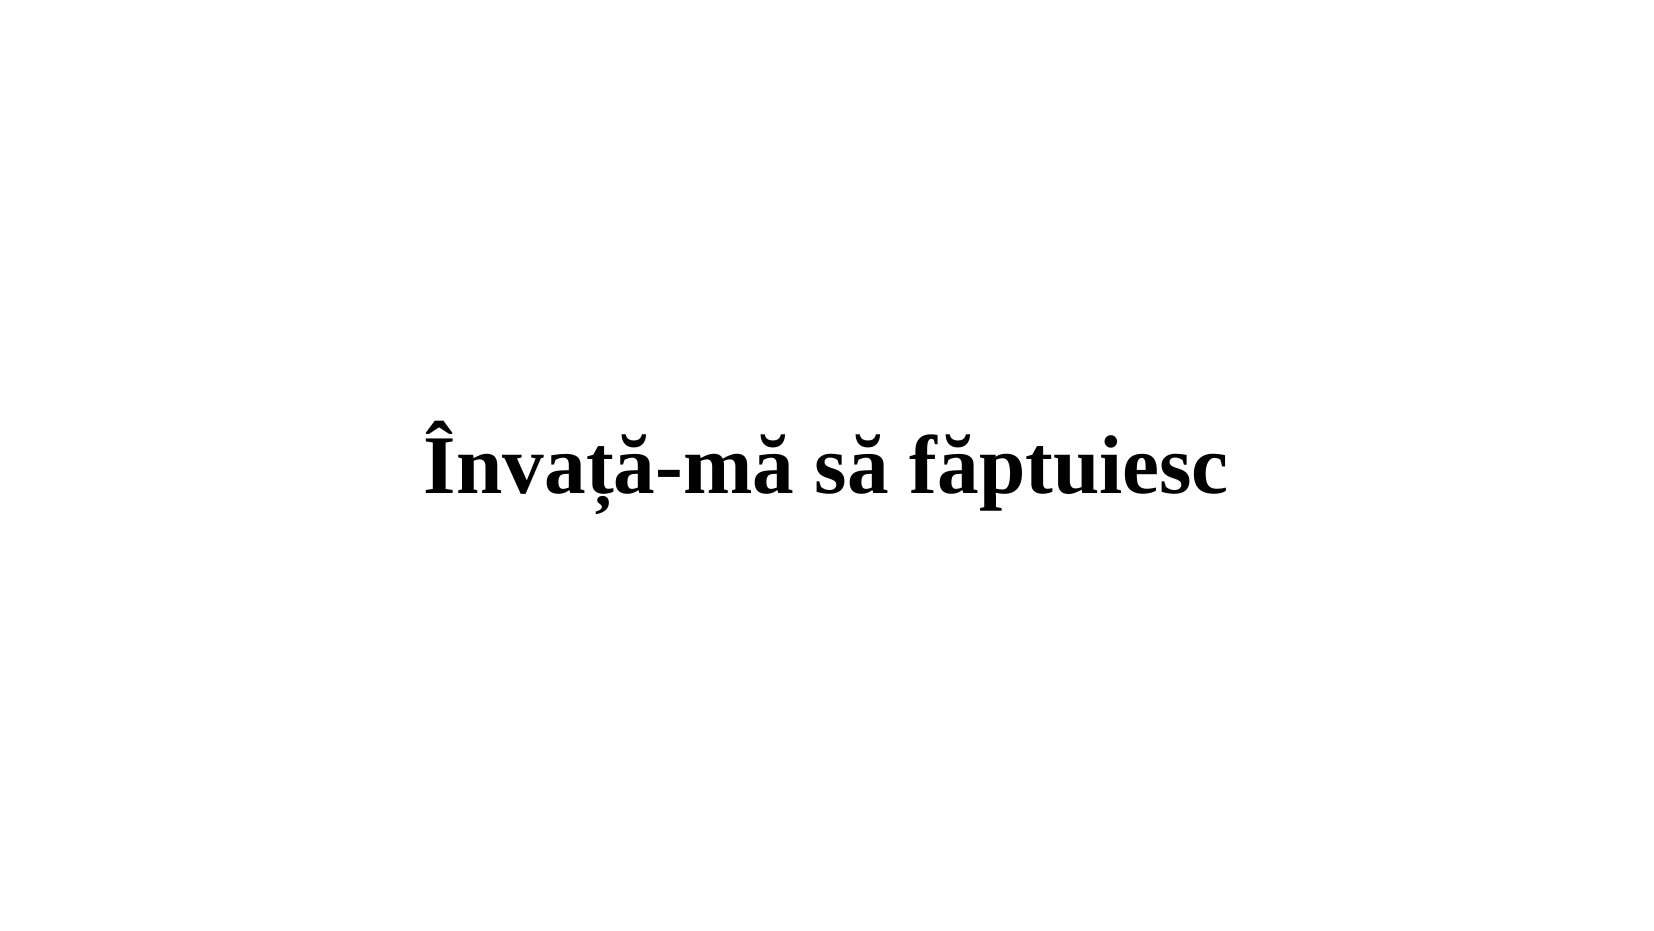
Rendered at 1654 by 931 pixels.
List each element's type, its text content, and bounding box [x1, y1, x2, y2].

subtitle Învață-mă să făptuiesc [300, 150, 1354, 781]
